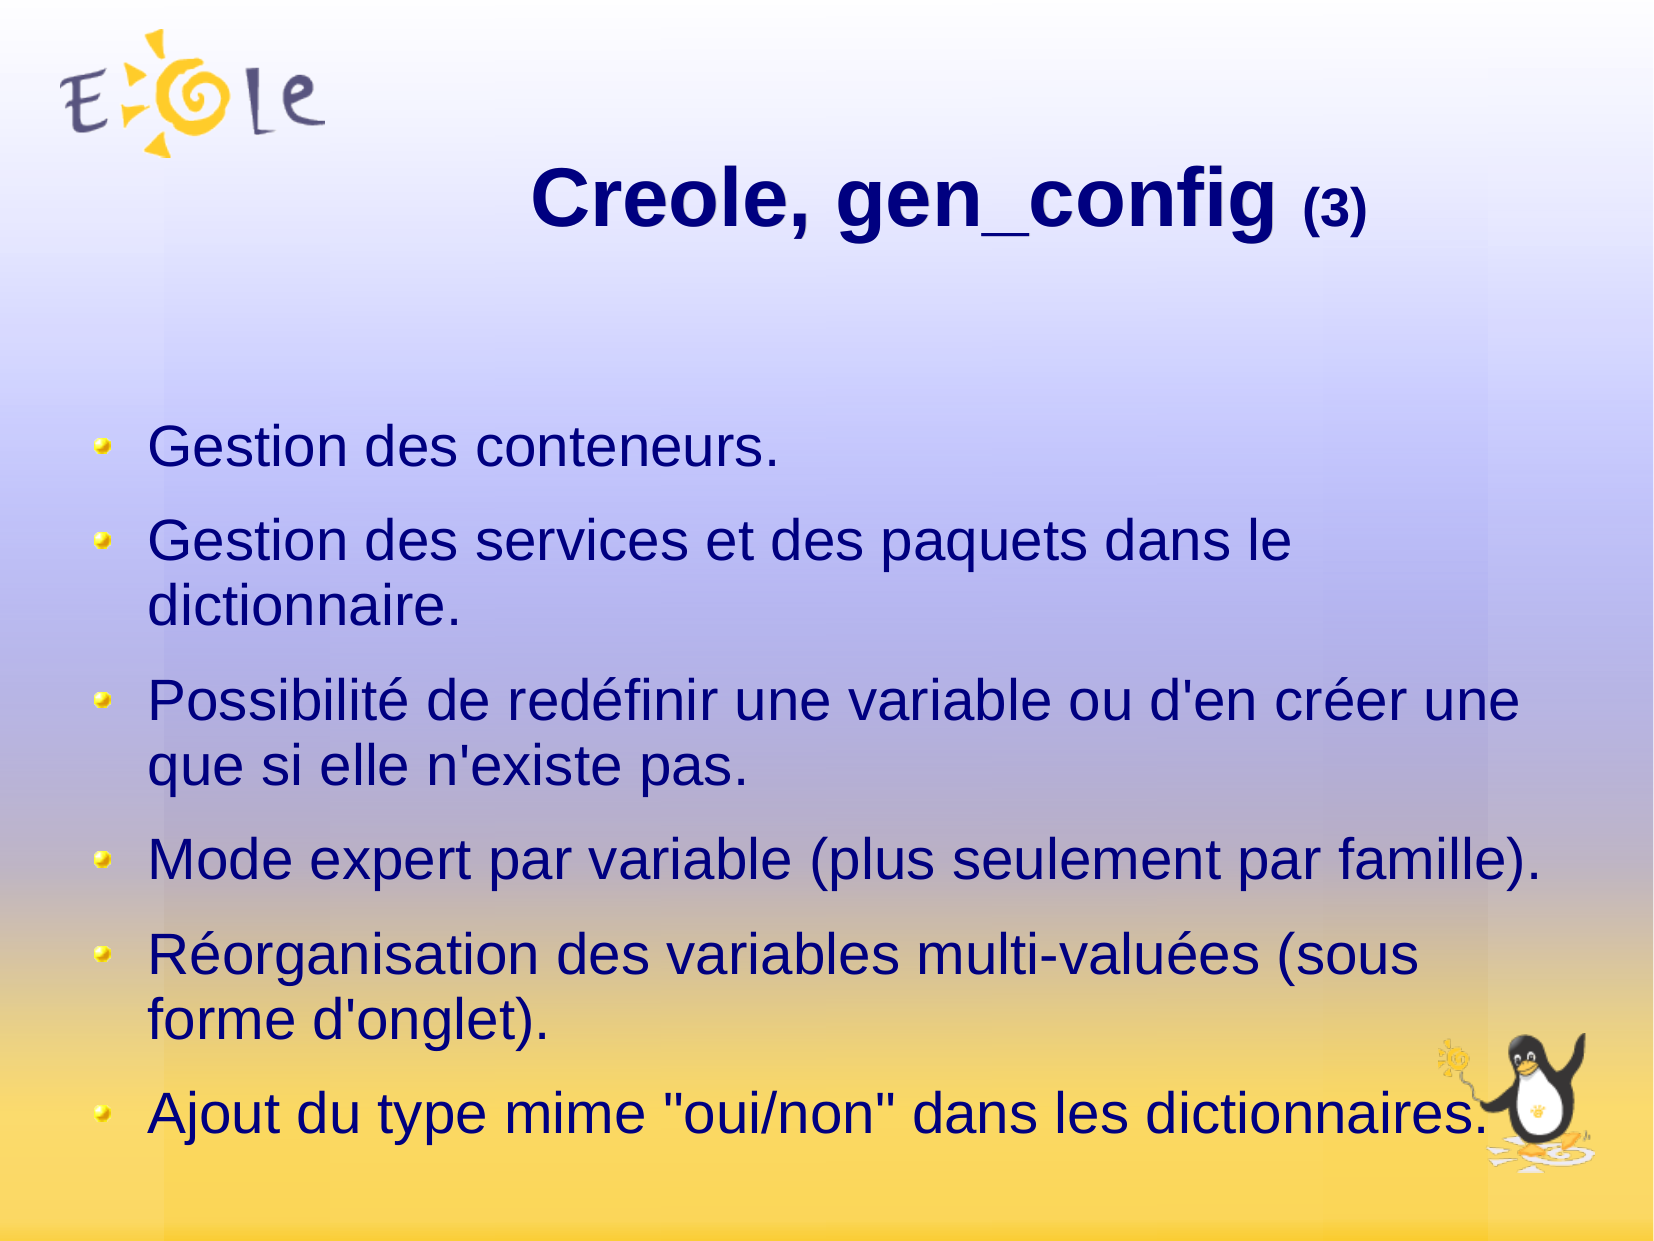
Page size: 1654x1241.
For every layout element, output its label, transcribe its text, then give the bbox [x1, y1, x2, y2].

list Gestion des conteneurs. Gestion des services et des paquets dans le dictionnaire. Possibilité de redéfinir une variable ou d'en créer une que si elle n'existe pas. Mode expert par variable (plus seulement par famille). Réorganisation des variables multi-valuées (sous forme d'onglet). Ajout du type mime "oui/non" dans les dictionnaires. [76, 413, 1566, 1232]
text_box Creole, gen_config (3) [515, 143, 1407, 266]
picture [0, 0, 1654, 1241]
